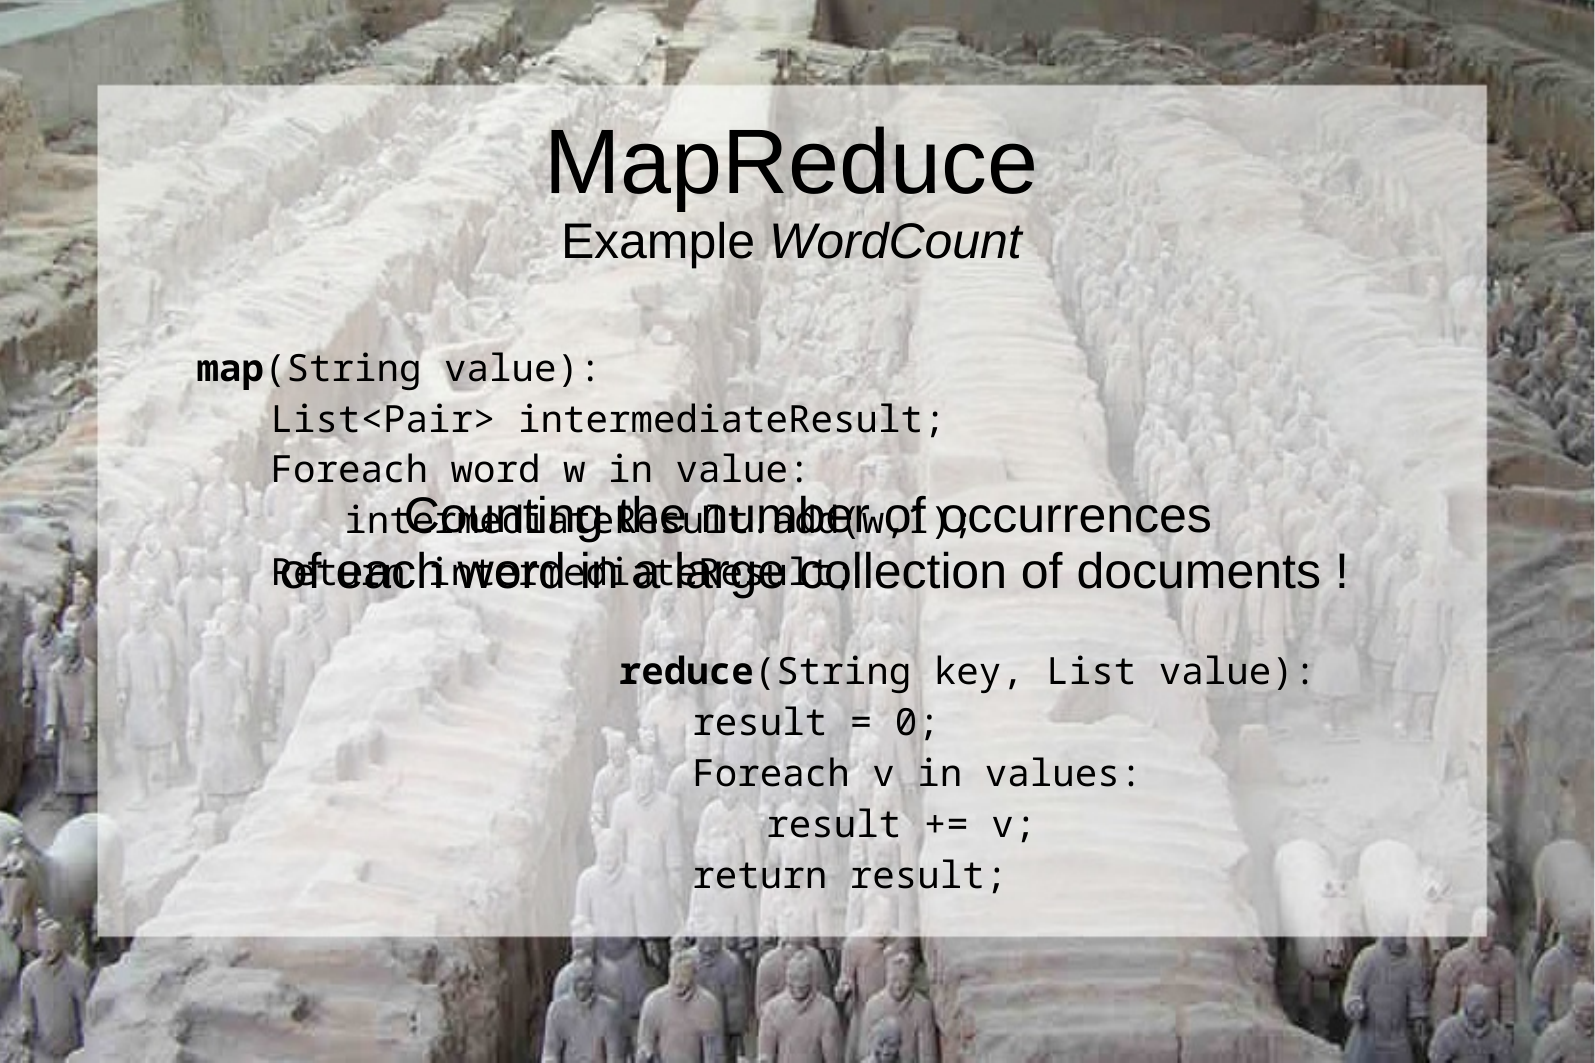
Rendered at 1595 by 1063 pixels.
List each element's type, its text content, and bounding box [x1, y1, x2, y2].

text_box map(String value): List<Pair> intermediateResult; Foreach word w in value: intermediateResult.add(w,1); Return intermediateResult; [181, 333, 1006, 536]
title MapReduce Example WordCount [130, 108, 1453, 272]
text_box reduce(String key, List value): result = 0; Foreach v in values: result += v; return result; [603, 636, 1428, 840]
text_box Counting the number of occurrences of each word in a large collection of documents ! [265, 480, 1365, 607]
picture [0, 0, 1595, 1063]
